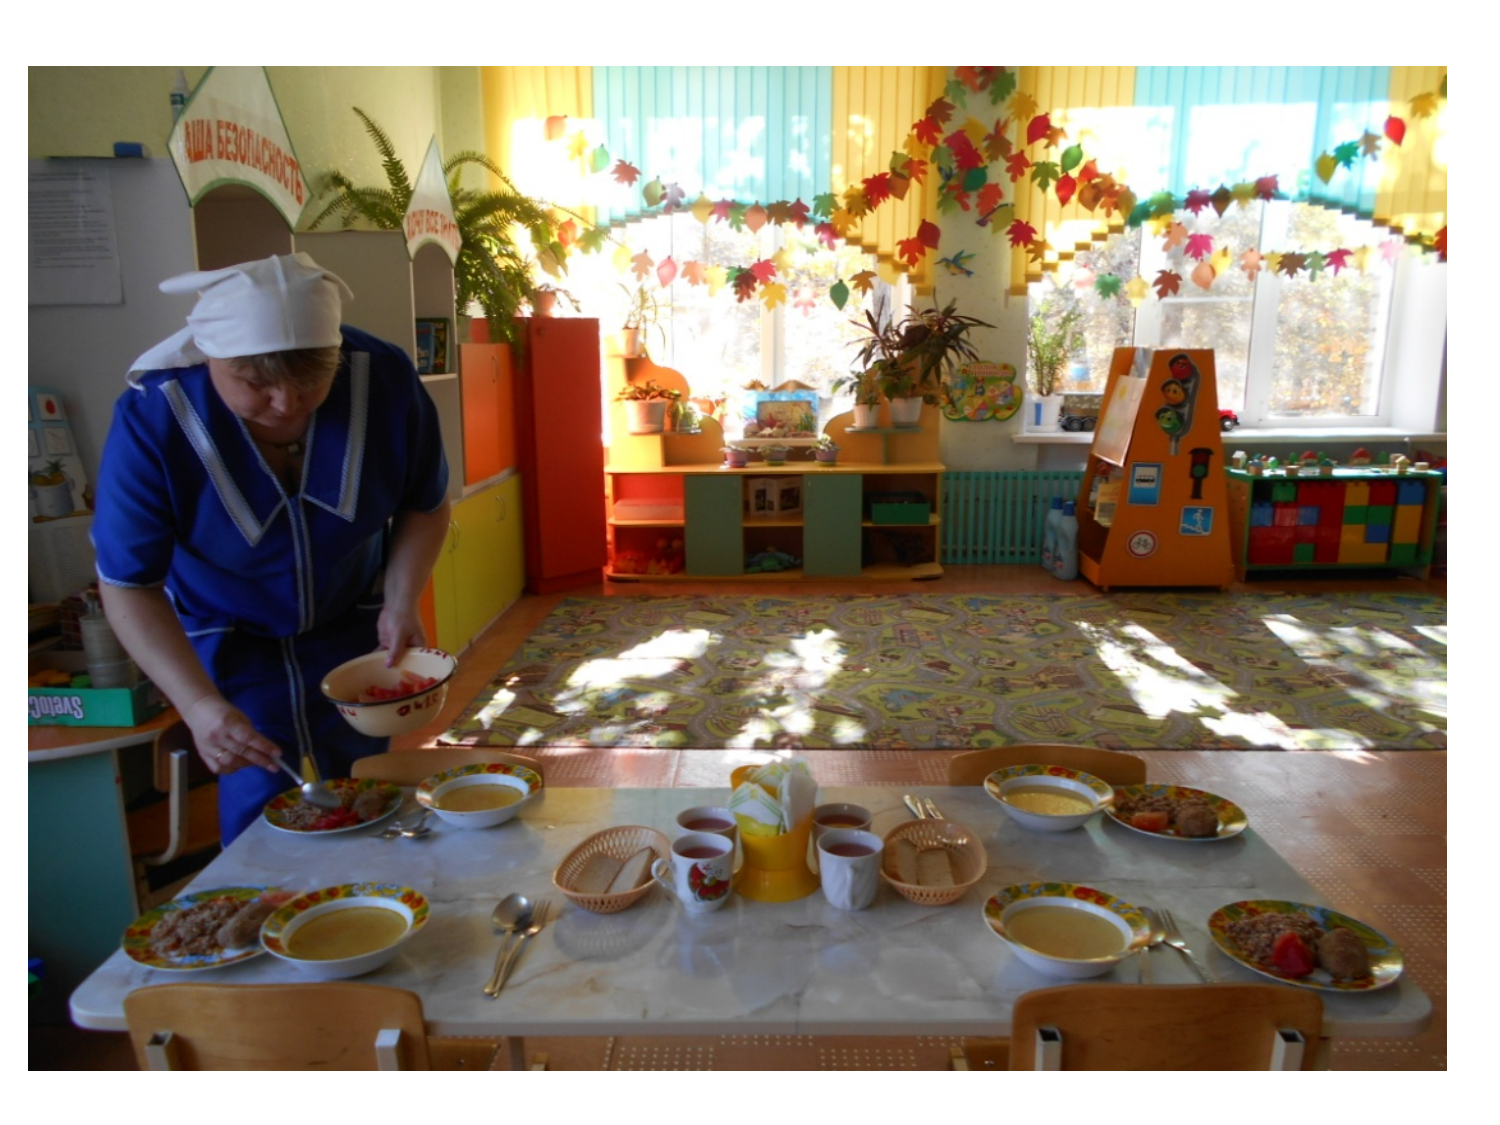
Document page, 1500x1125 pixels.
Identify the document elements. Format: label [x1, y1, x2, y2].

picture [28, 66, 1447, 1071]
